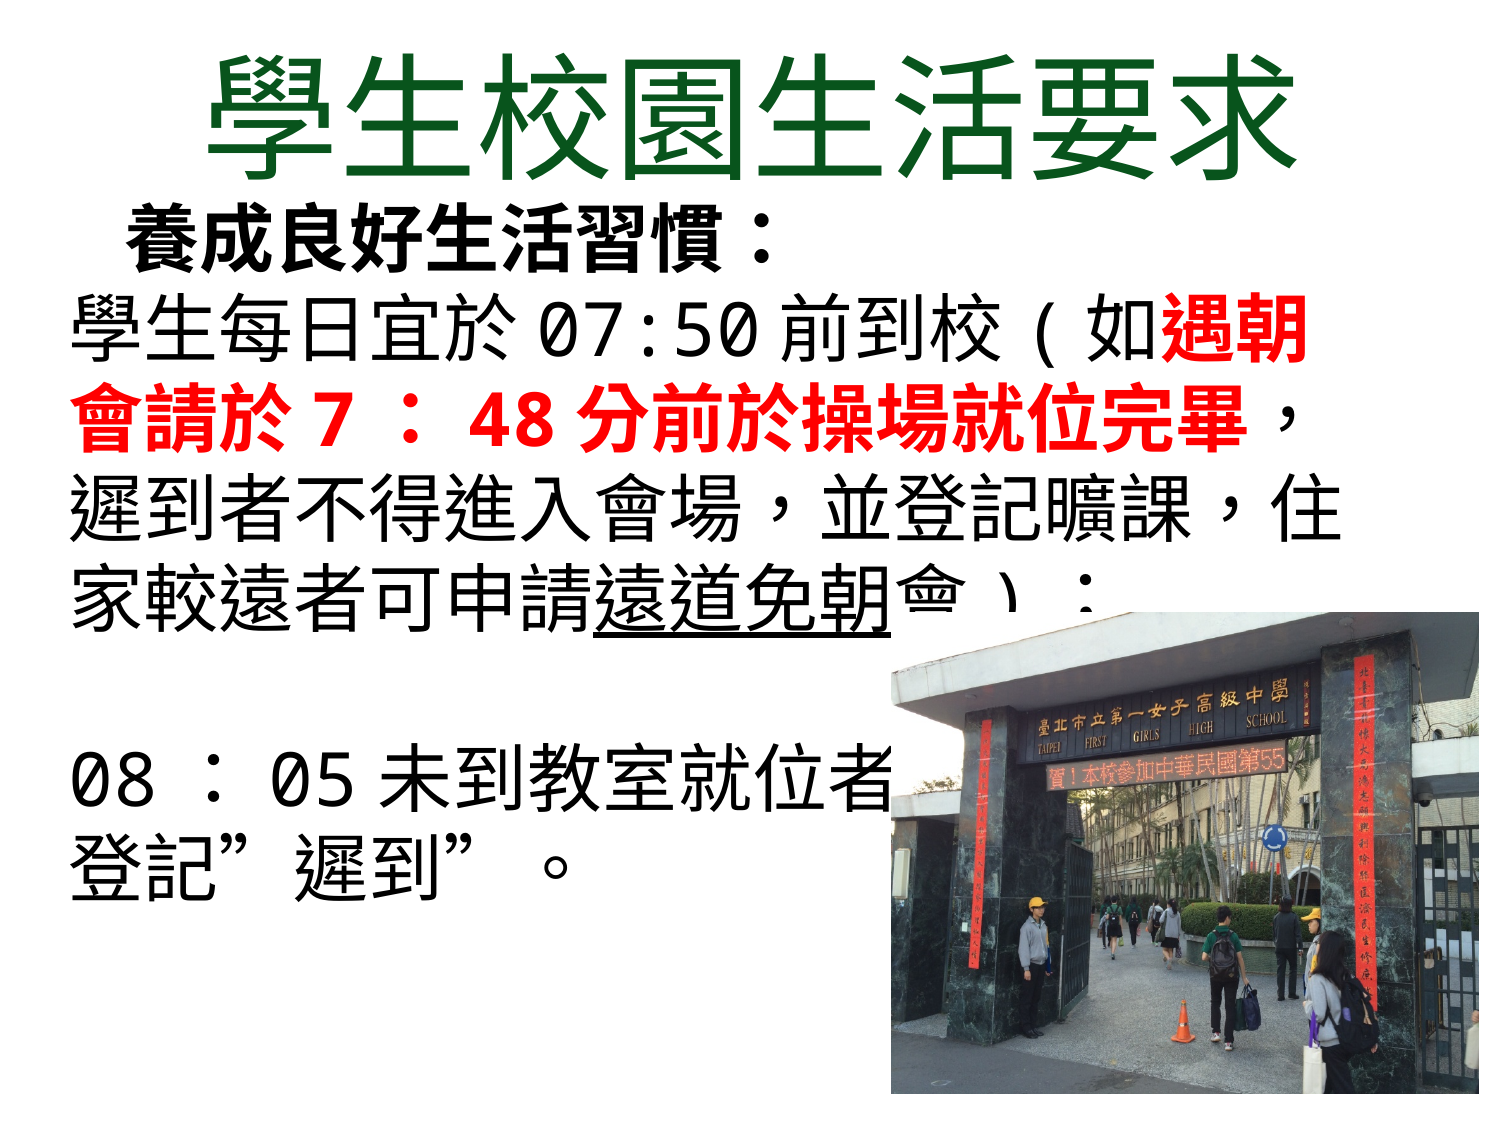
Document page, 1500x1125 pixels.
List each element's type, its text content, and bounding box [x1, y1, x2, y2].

picture [891, 612, 1479, 1094]
title 學生校園生活要求 [76, 20, 1427, 209]
list 養成良好生活習慣： 學生每日宜於07:50前到校(如遇朝會請於7：48分前於操場就位完畢，遲到者不得進入會場，並登記曠課，住家較遠者可申請遠道免朝會)； 08：05未到教室就位者 登記”遲到”。 [53, 184, 1377, 1047]
